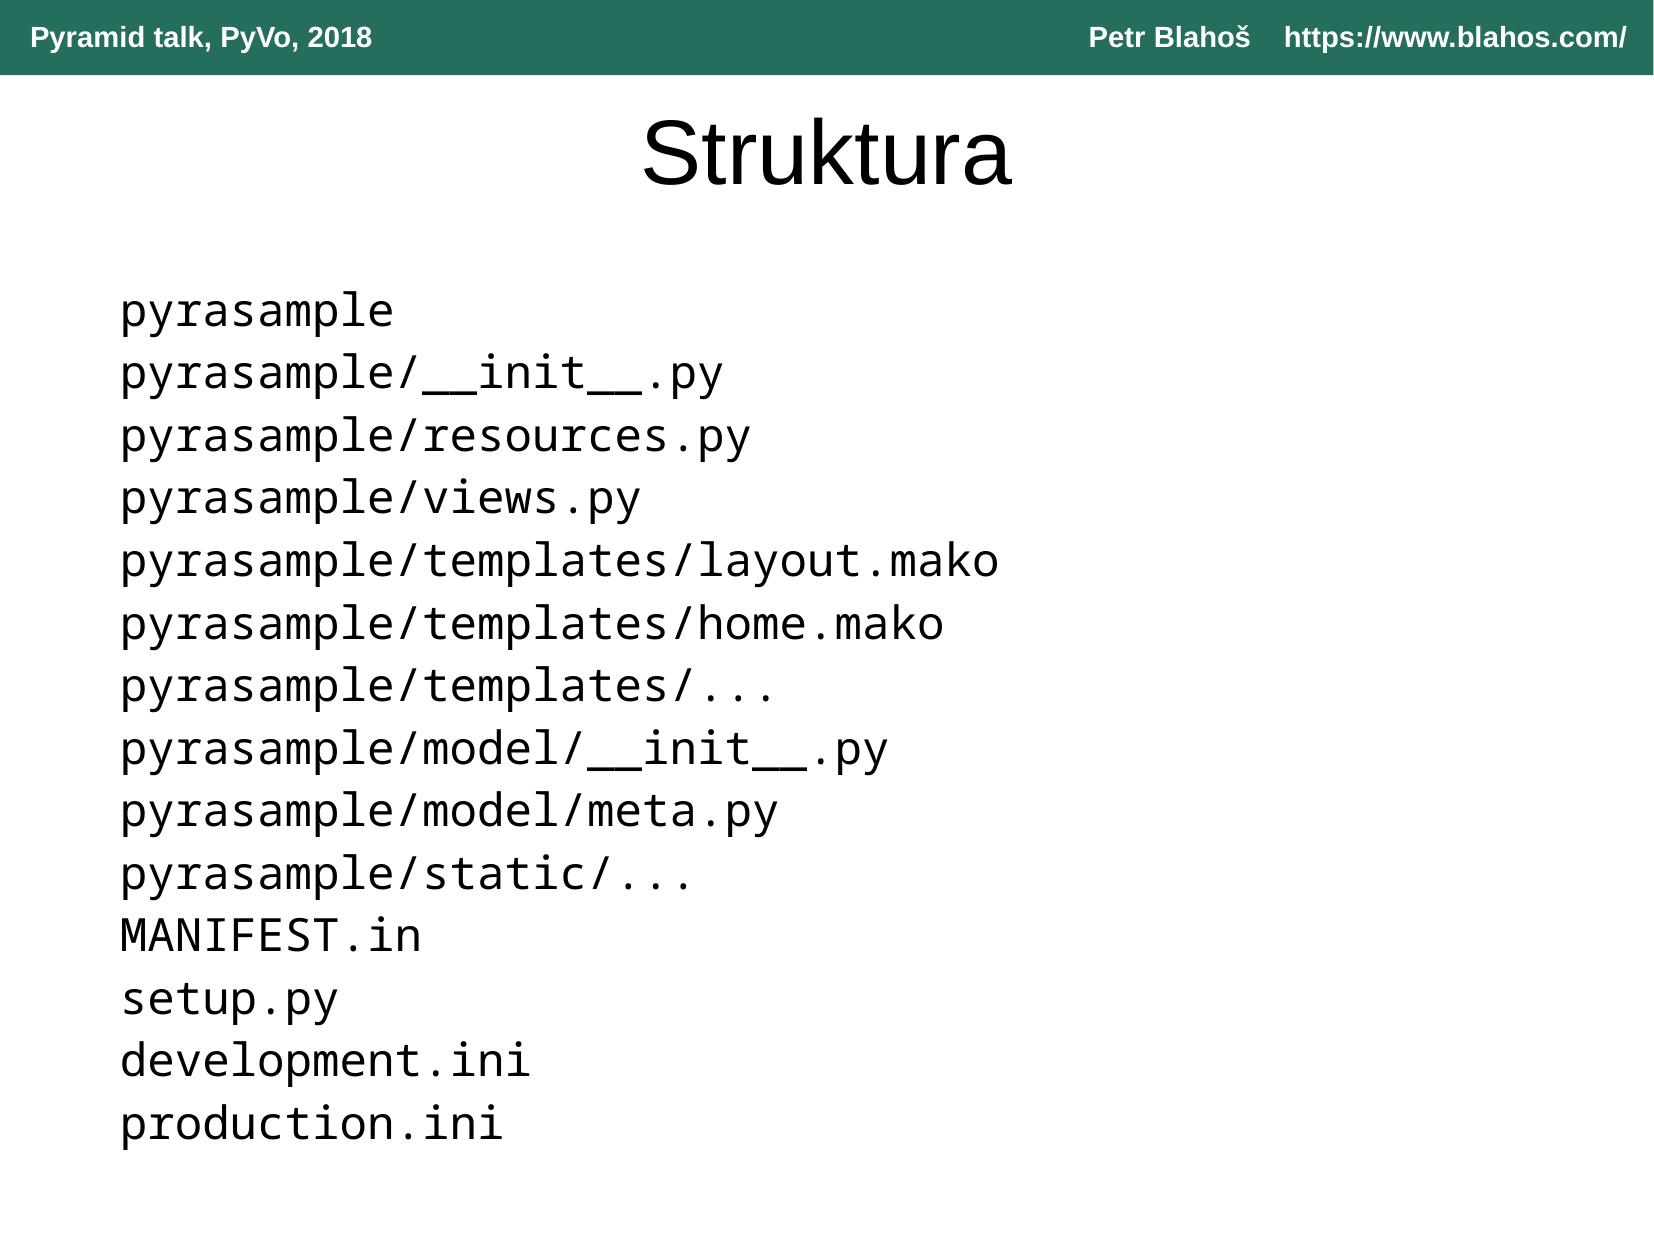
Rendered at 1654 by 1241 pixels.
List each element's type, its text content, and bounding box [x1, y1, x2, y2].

text_box pyrasample pyrasample/__init__.py pyrasample/resources.py pyrasample/views.py pyrasample/templates/layout.mako pyrasample/templates/home.mako pyrasample/templates/... pyrasample/model/__init__.py pyrasample/model/meta.py pyrasample/static/... MANIFEST.in setup.py development.ini production.ini [105, 270, 1231, 1141]
title Struktura [82, 49, 1571, 257]
